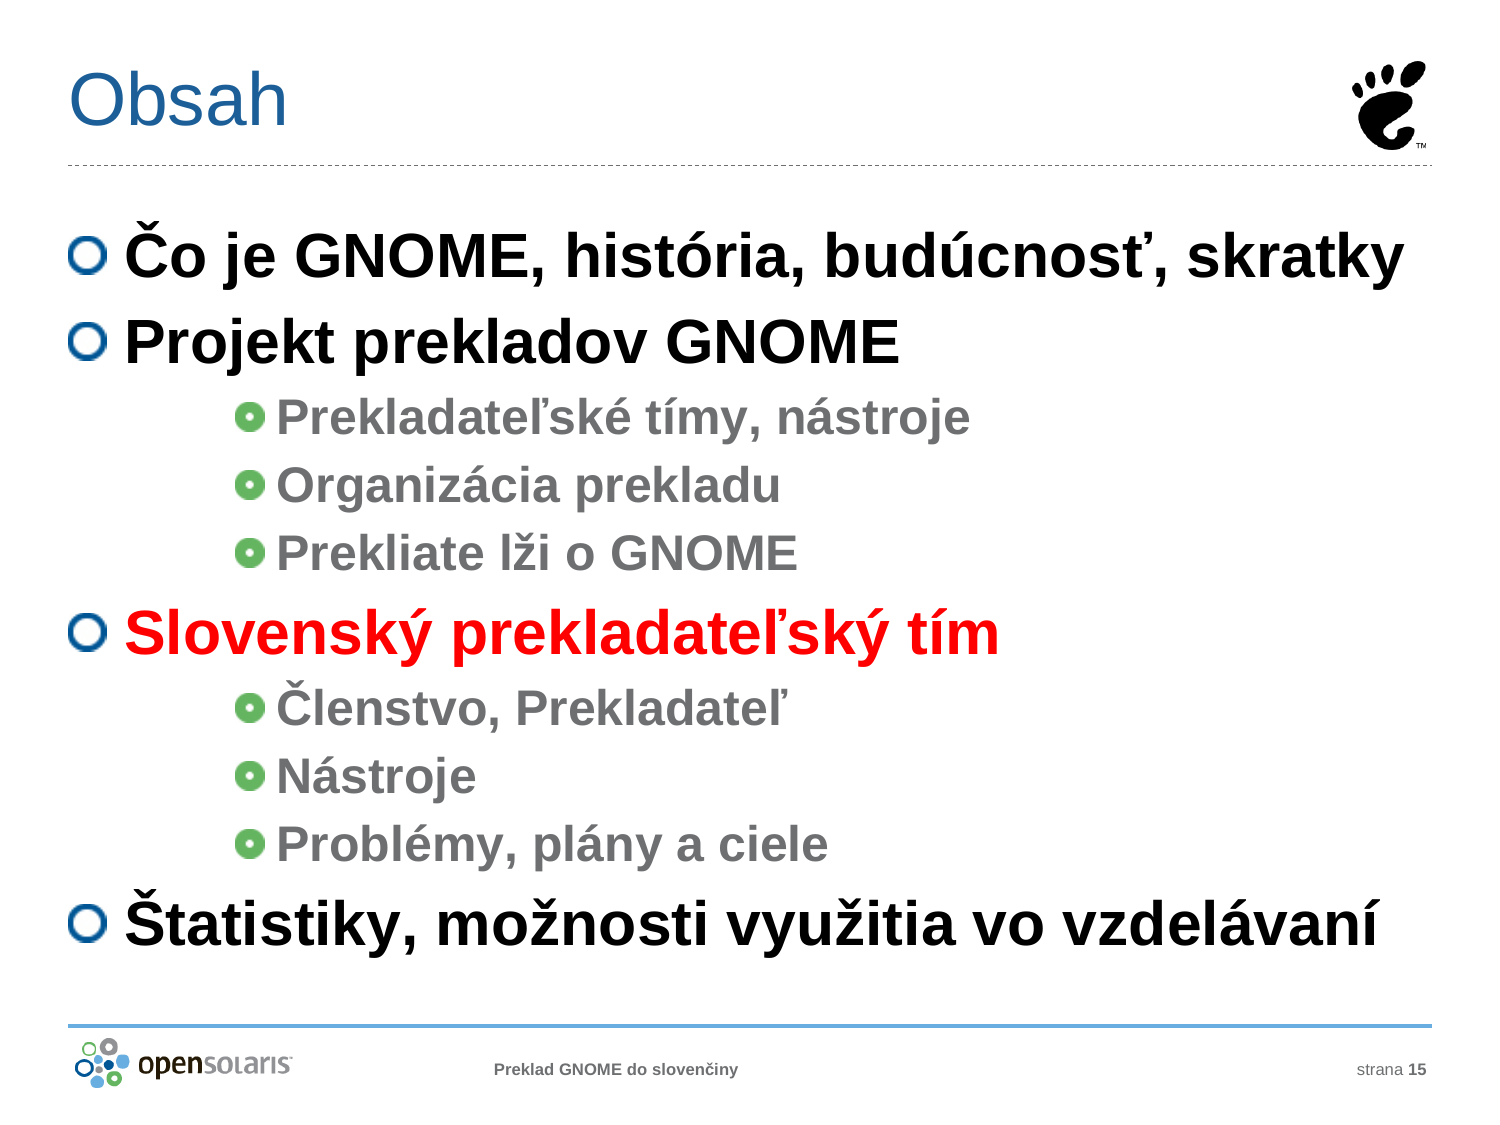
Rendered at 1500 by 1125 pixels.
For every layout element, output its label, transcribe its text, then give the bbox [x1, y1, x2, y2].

title Obsah [68, 44, 1388, 155]
list Čo je GNOME, história, budúcnosť, skratky Projekt prekladov GNOME Prekladateľské tímy, nástroje Organizácia prekladu Prekliate lži o GNOME Slovenský prekladateľský tím Členstvo, Prekladateľ Nástroje Problémy, plány a ciele Štatistiky, možnosti využitia vo vzdelávaní [68, 220, 1432, 978]
picture [1388, 61, 1426, 150]
picture [74, 1038, 293, 1088]
